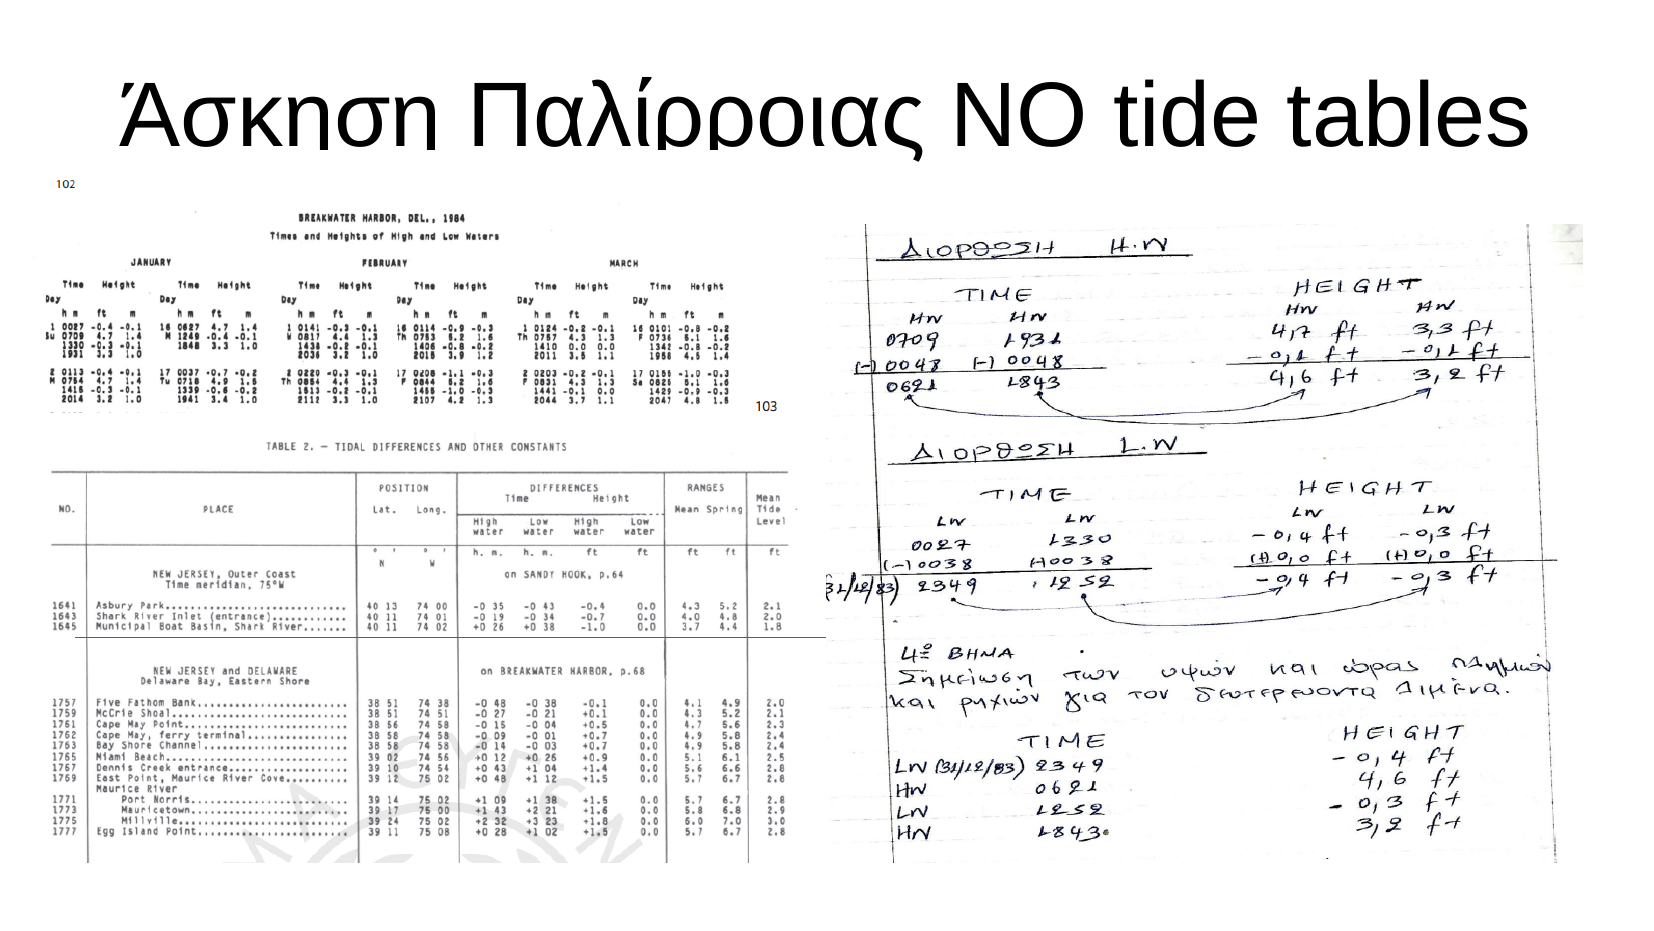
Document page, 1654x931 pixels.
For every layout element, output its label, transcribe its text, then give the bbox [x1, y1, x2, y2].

title Άσκηση Παλίρροιας NO tide tables [82, 37, 1571, 193]
picture [19, 150, 1583, 863]
